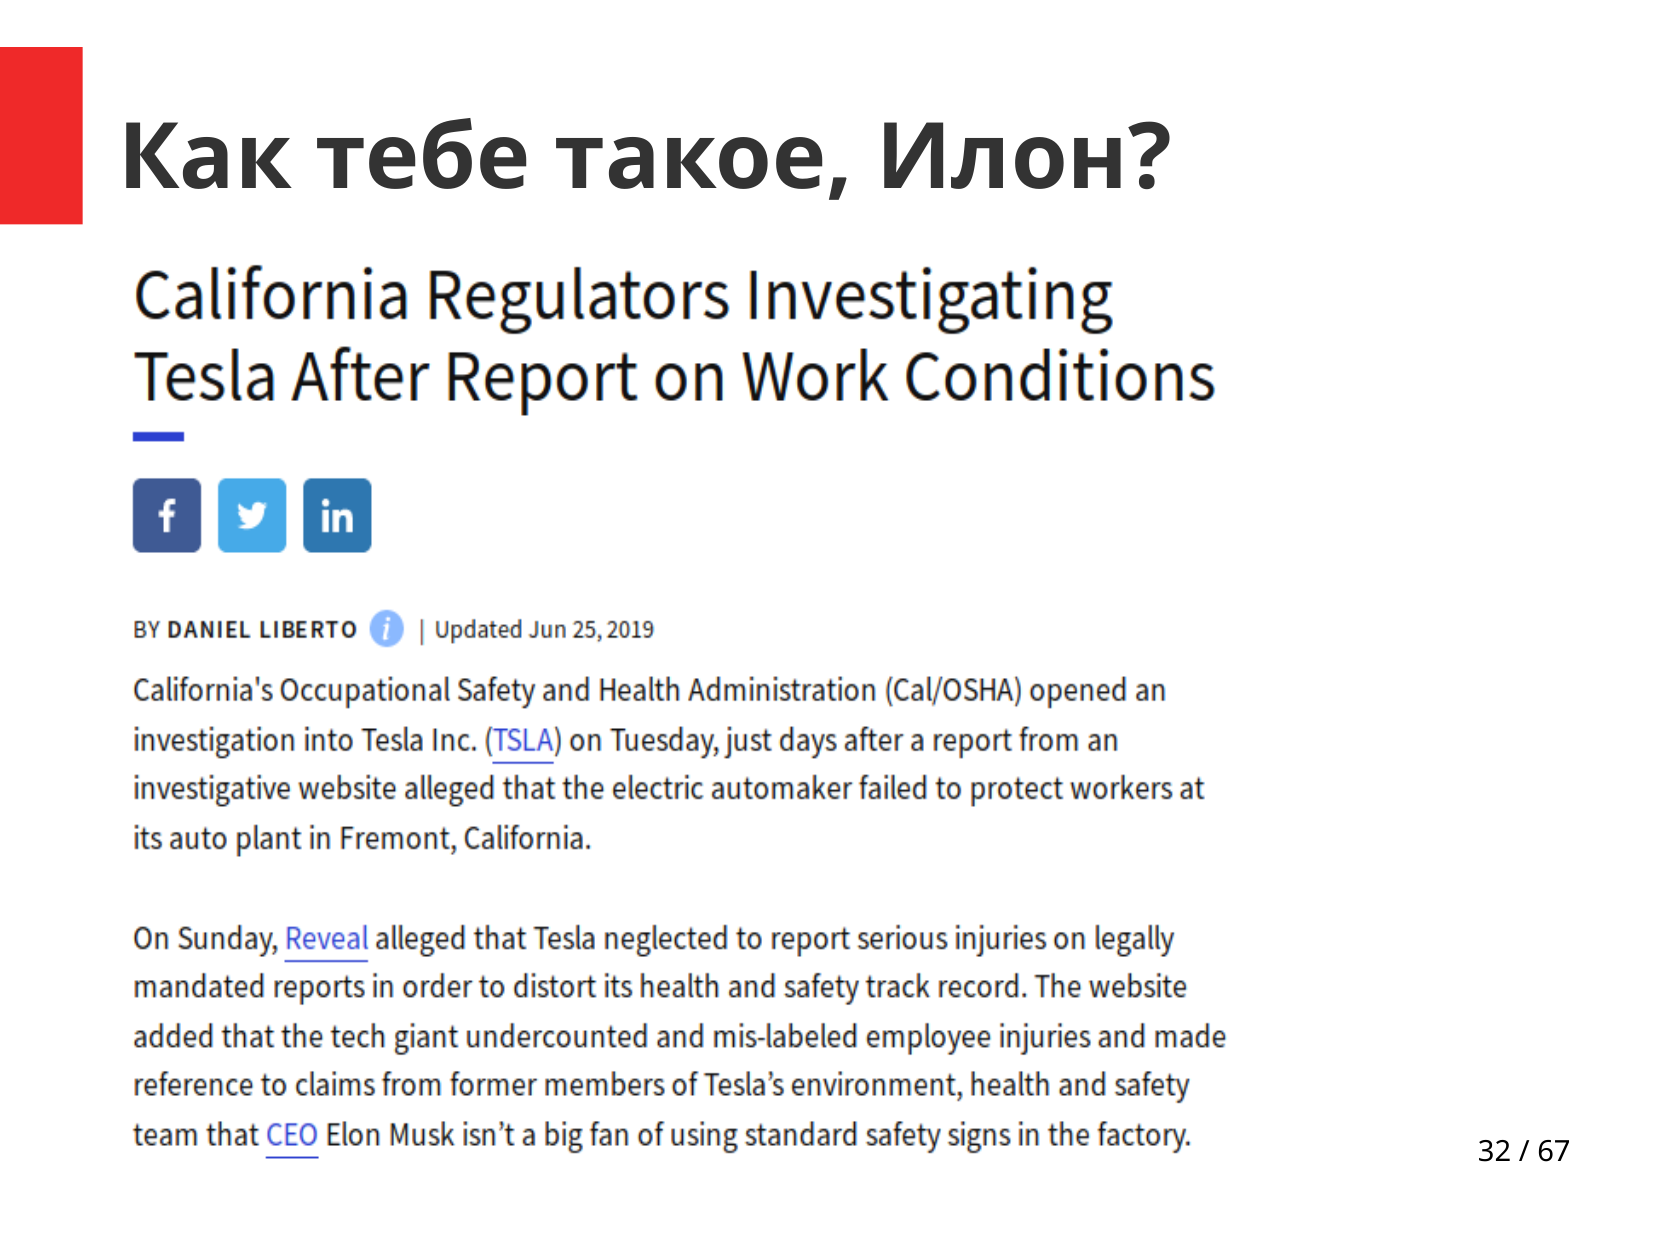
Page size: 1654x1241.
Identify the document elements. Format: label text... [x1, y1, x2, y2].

picture [106, 249, 1406, 1170]
title Как тебе такое, Илон? [118, 49, 1571, 257]
